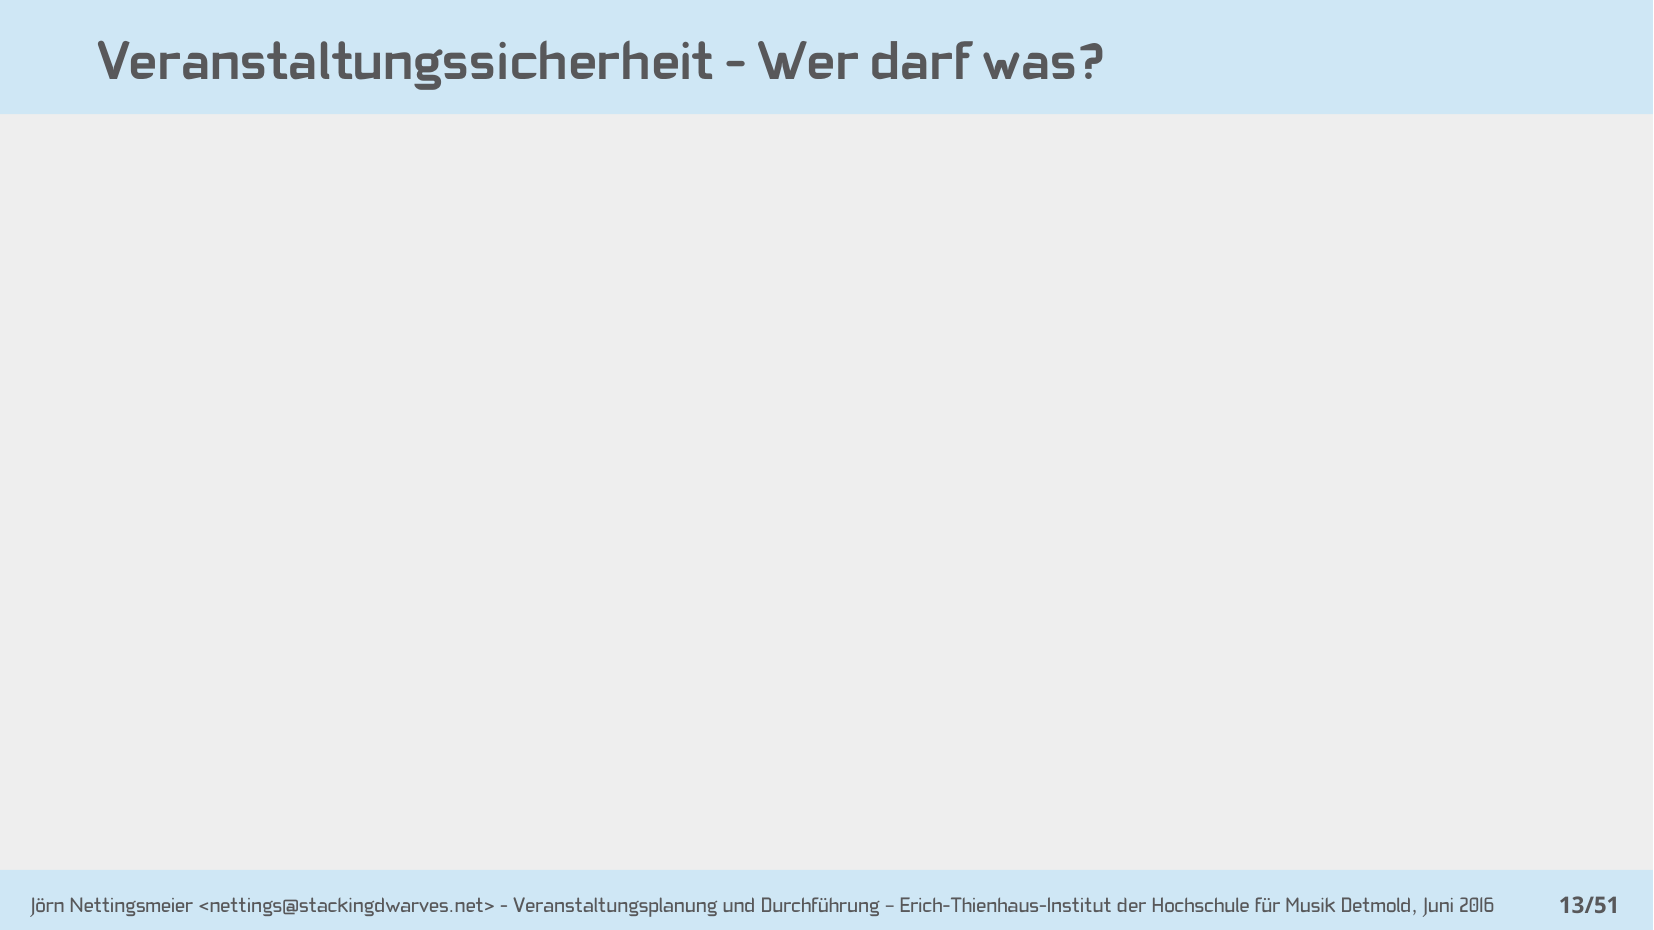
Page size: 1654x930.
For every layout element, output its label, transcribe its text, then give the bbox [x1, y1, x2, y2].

title Veranstaltungssicherheit - Wer darf was? [97, 0, 1337, 126]
